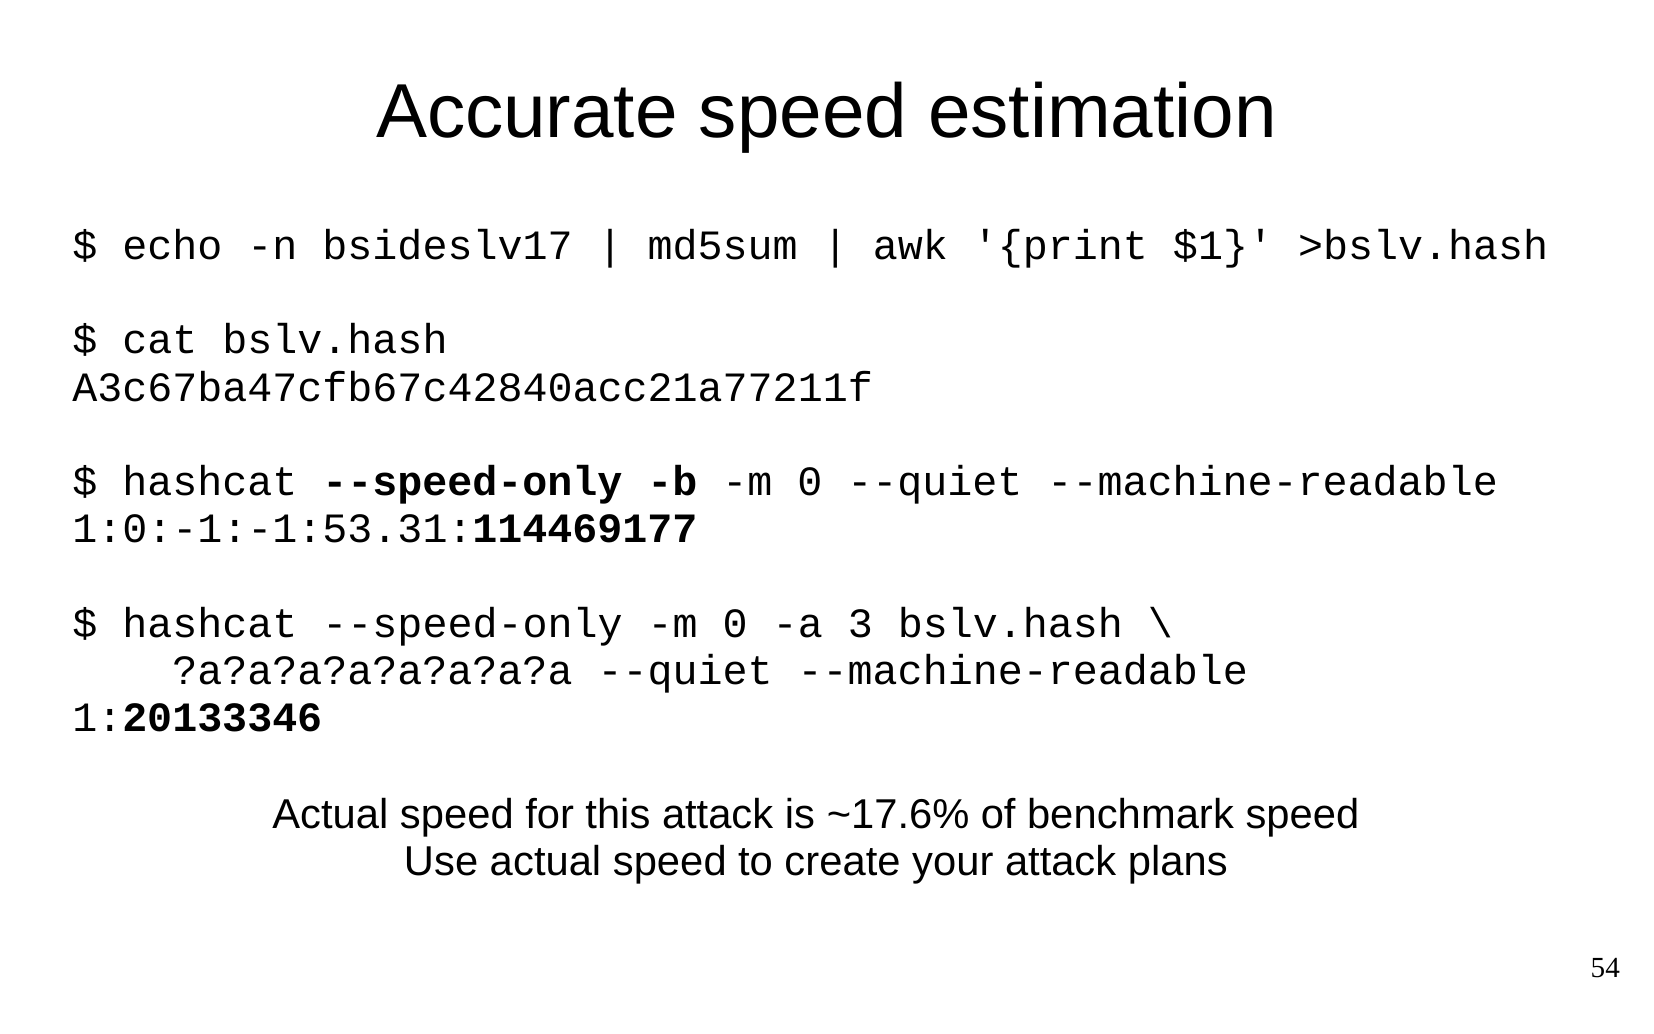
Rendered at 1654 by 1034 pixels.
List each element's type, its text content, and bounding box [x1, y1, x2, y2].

subtitle $ echo -n bsideslv17 | md5sum | awk '{print $1}' >bslv.hash $ cat bslv.hash A3c67ba47cfb67c42840acc21a77211f $ hashcat --speed-only -b -m 0 --quiet --machine-readable 1:0:-1:-1:53.31:114469177 $ hashcat --speed-only -m 0 -a 3 bslv.hash \ ?a?a?a?a?a?a?a?a --quiet --machine-readable 1:20133346 Actual speed for this attack is ~17.6% of benchmark speed Use actual speed to create your attack plans [72, 224, 1561, 884]
text_box <number> [1560, 951, 1621, 1023]
title Accurate speed estimation [82, 41, 1571, 181]
